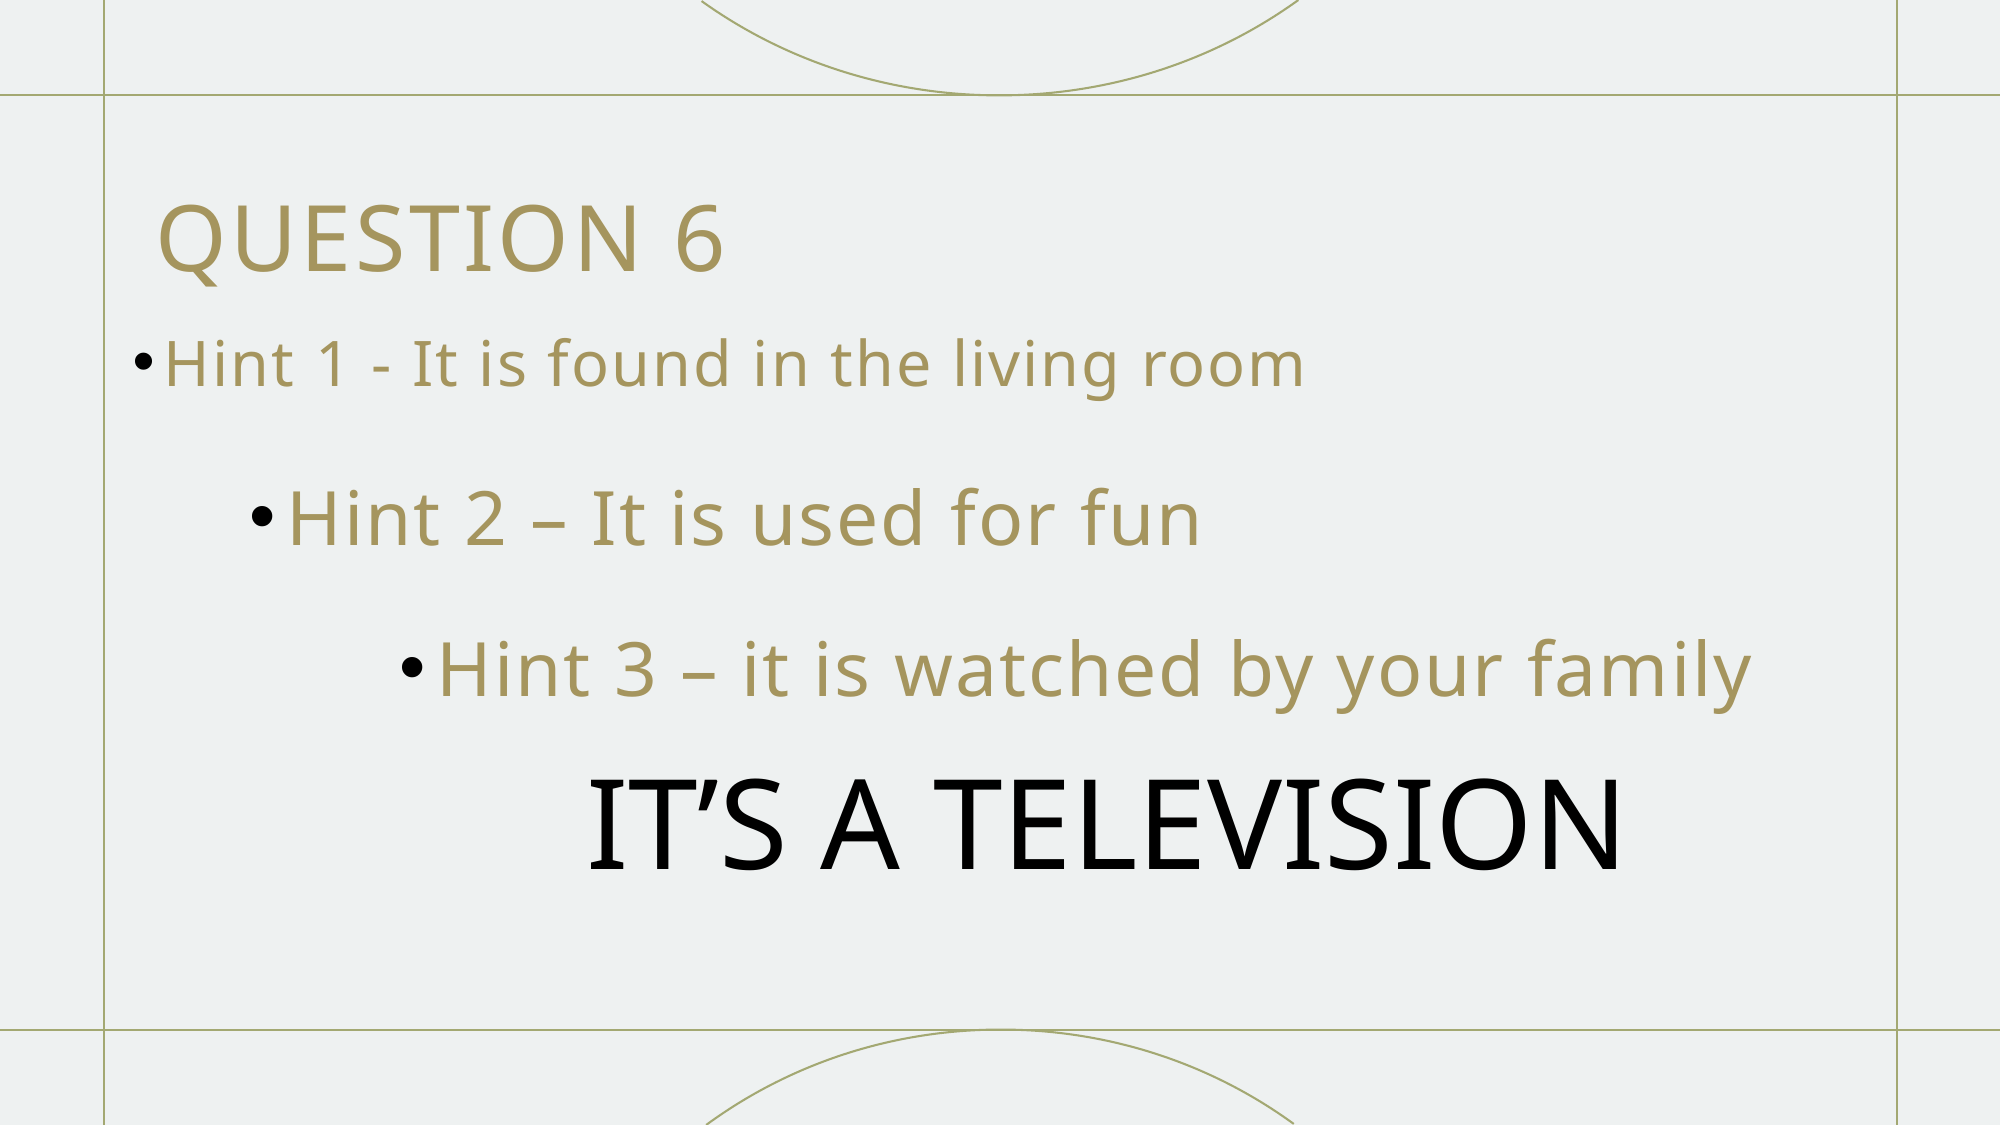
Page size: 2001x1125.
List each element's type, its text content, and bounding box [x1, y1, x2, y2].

text_box Hint 2 – It is used for fun [231, 434, 1957, 559]
text_box Hint 3 – it is watched by your family [381, 585, 2000, 710]
list Hint 1 - It is found in the living room [114, 290, 1840, 415]
text_box IT’S A TELEVISION [570, 737, 1589, 904]
title QUESTION 6 [137, 119, 1863, 337]
